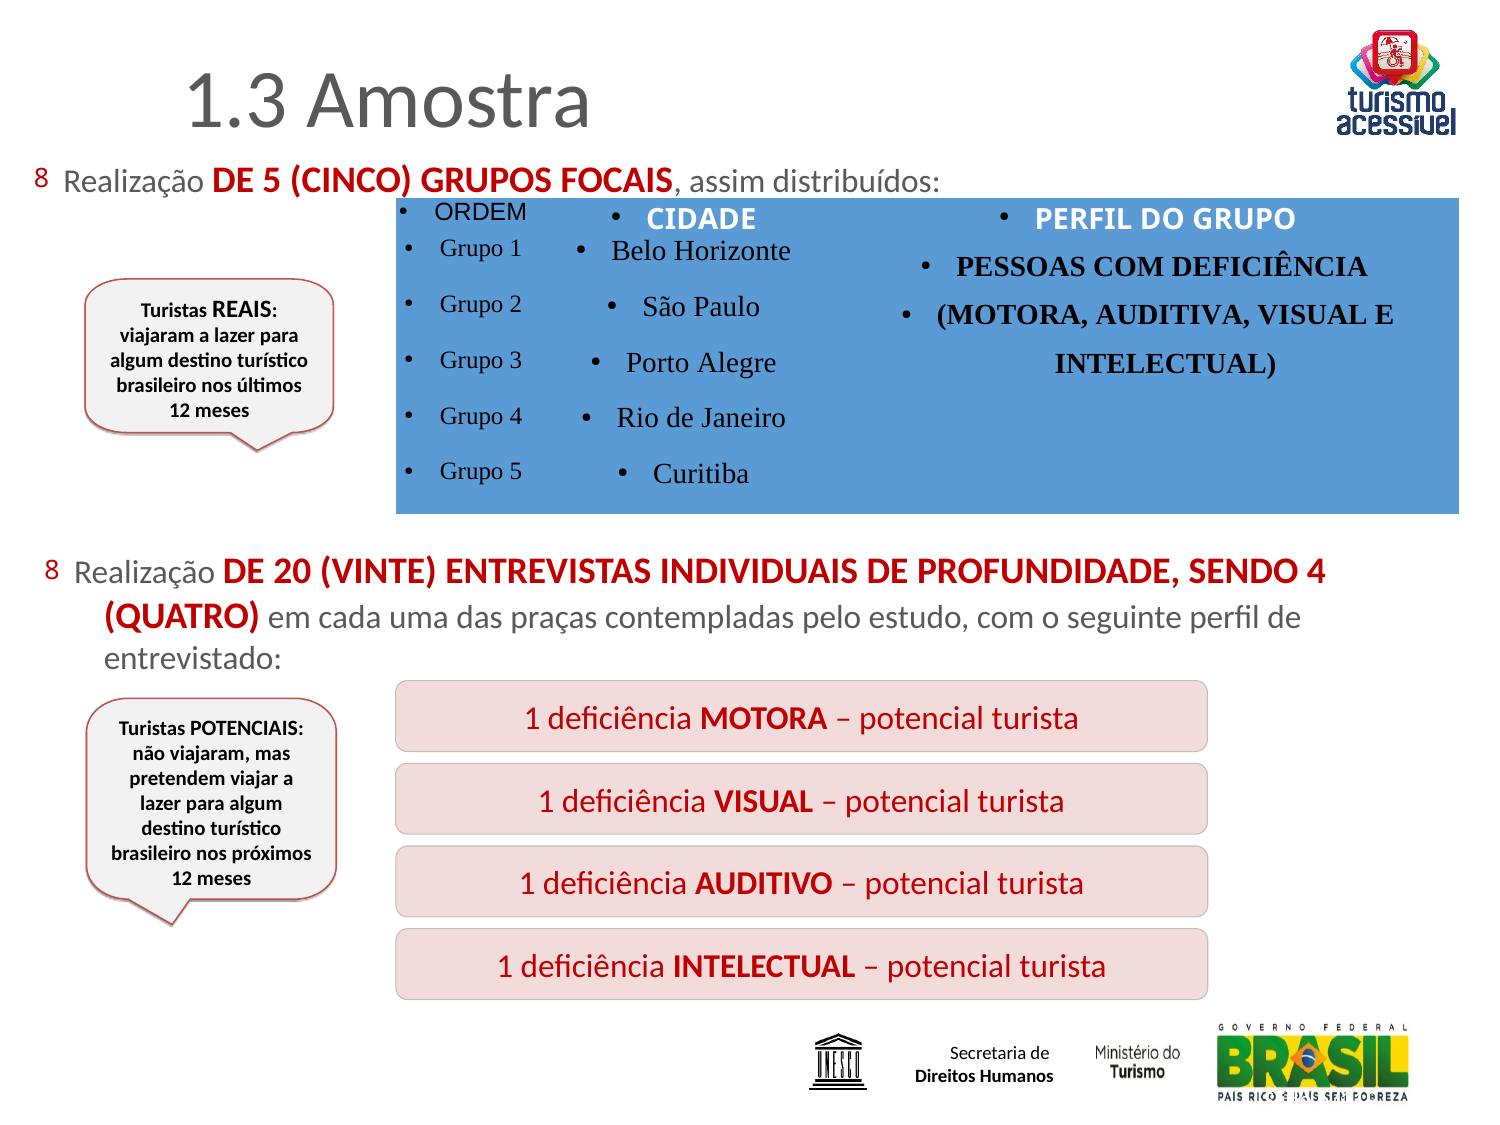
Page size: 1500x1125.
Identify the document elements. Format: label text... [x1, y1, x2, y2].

text_box Turistas REAIS: viajaram a lazer para algum destino turístico brasileiro nos últimos 12 meses [85, 278, 334, 451]
text_box 1 deficiência auditivo – potencial turista [395, 846, 1208, 917]
text_box 1 deficiência intelectual – potencial turista [395, 928, 1208, 1000]
text_box Realização de 5 (cinco) grupos focais, assim distribuídos: [19, 125, 1448, 207]
table_cell Rio de Janeiro [531, 402, 837, 458]
text_box Turistas POTENCIAIS: não viajaram, mas pretendem viajar a lazer para algum destino turístico brasileiro nos próximos 12 meses [86, 698, 337, 925]
table_cell Grupo 5 [396, 458, 531, 514]
table_cell Belo Horizonte [531, 235, 837, 290]
table_cell Grupo 2 [396, 290, 531, 346]
text_box Realização de 20 (vinte) entrevistas individuais de profundidade, sendo 4 (quatro) em cada uma das praças contempladas pelo estudo, com o seguinte perfil de entrevistado: [29, 539, 1500, 684]
table_cell Grupo 3 [396, 346, 531, 402]
table_cell Grupo 1 [396, 235, 531, 290]
table_cell Grupo 4 [396, 402, 531, 458]
table_cell Pessoas com deficiência (motora, auditiva, visual e intelectual) [837, 235, 1459, 514]
table_header CIDADE [531, 198, 837, 235]
table_cell São Paulo [531, 290, 837, 346]
table_header PERFIL DO GRUPO [837, 198, 1459, 235]
title 1.3 Amostra [167, 0, 1500, 188]
text_box Slide 6/119 [1248, 1076, 1483, 1122]
text_box 1 deficiência motora – potencial turista [395, 684, 1208, 752]
table_cell Curitiba [531, 458, 837, 514]
text_box 1 deficiência visual – potencial turista [395, 763, 1208, 835]
table_header ORDEM [396, 198, 531, 235]
table_cell Porto Alegre [531, 346, 837, 402]
